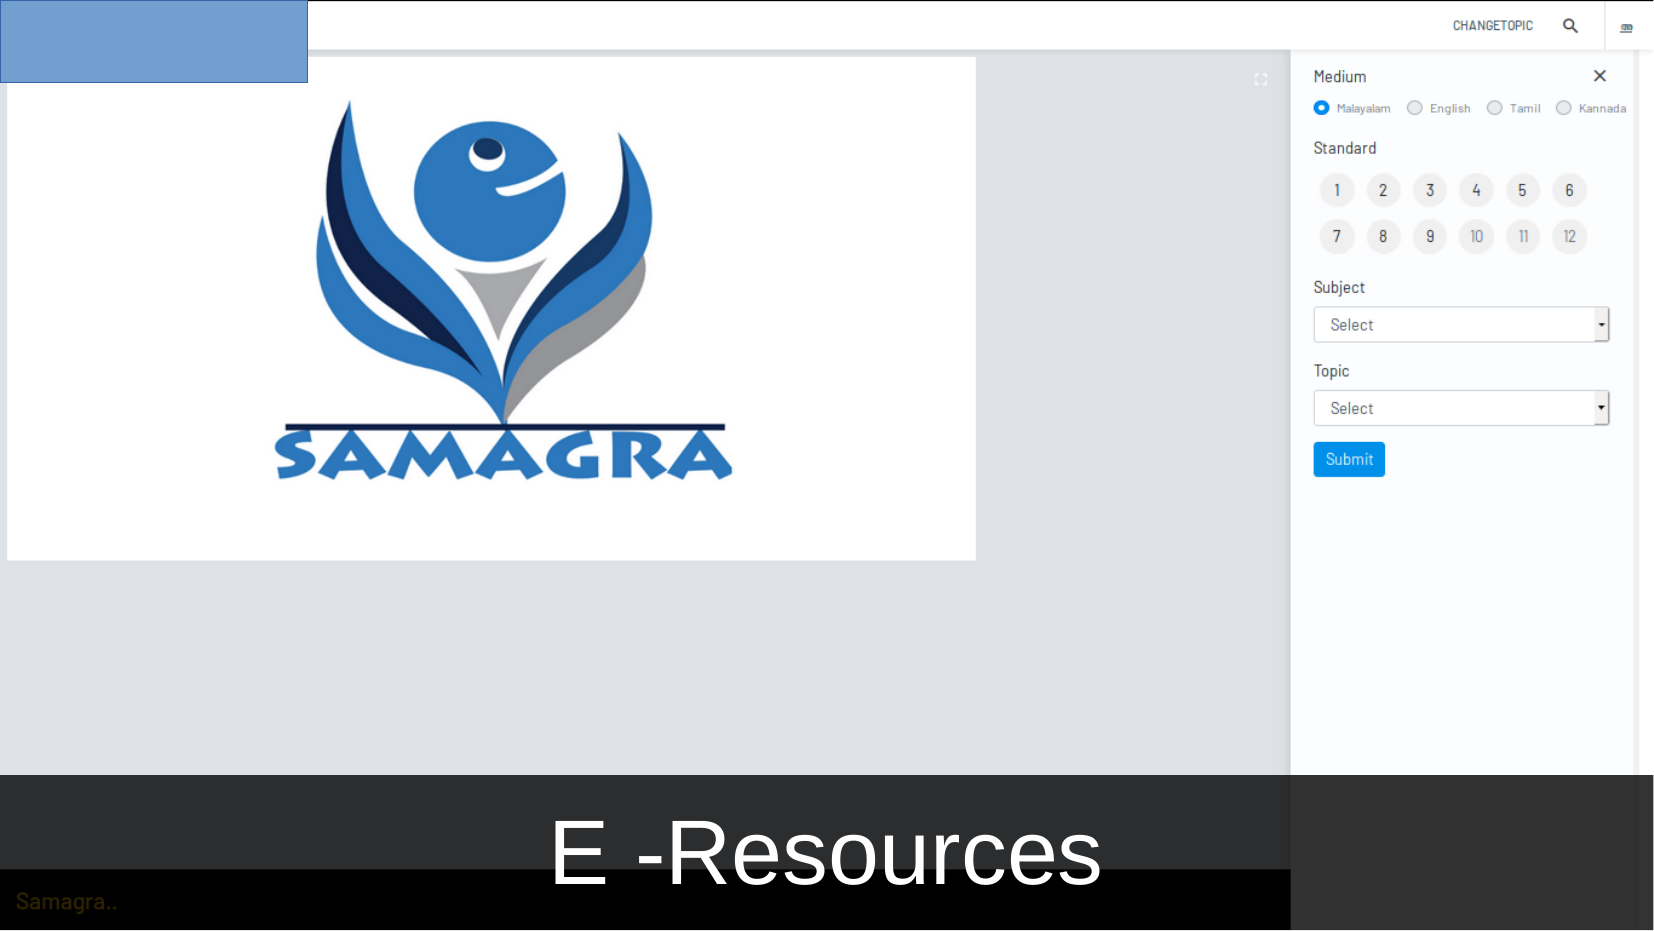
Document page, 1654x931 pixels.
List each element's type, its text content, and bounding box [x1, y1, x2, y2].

text_box [0, 0, 308, 83]
title E -Resources [0, 775, 1654, 931]
picture [0, 0, 1654, 775]
